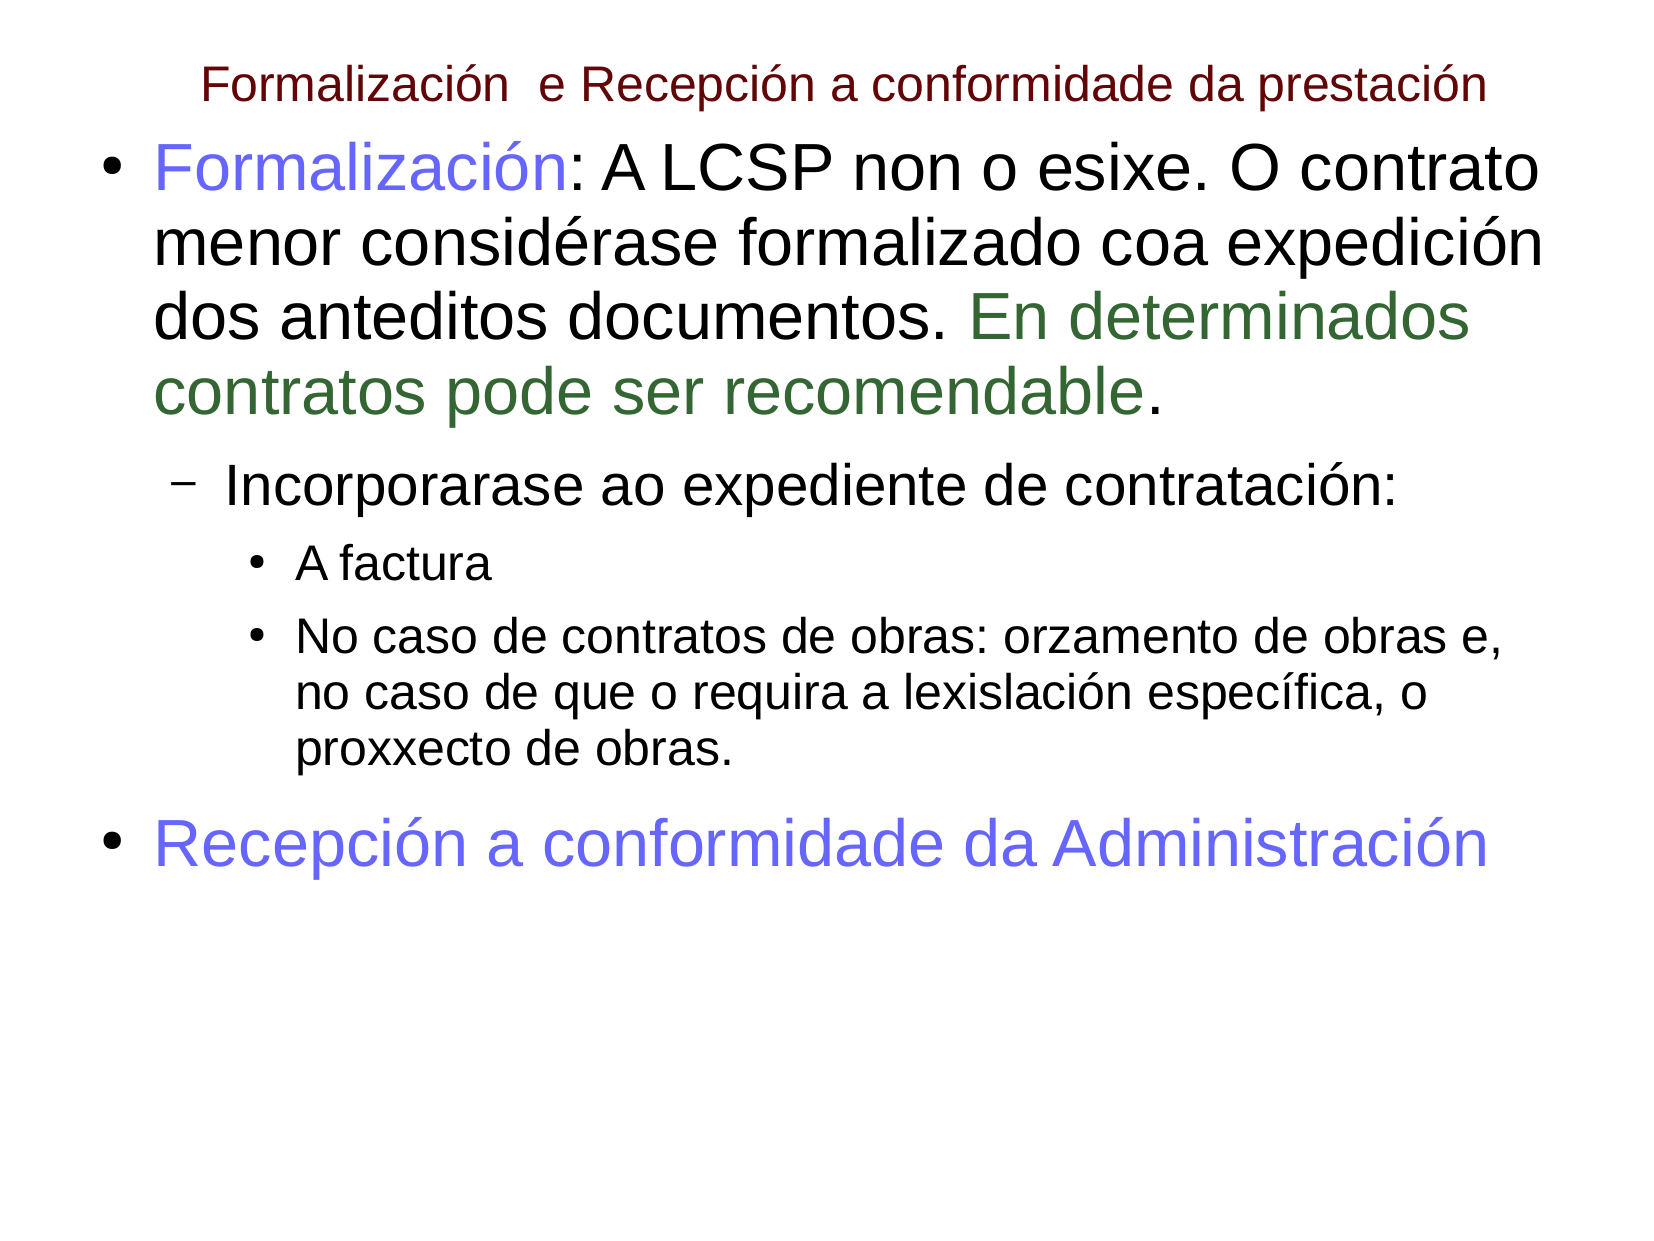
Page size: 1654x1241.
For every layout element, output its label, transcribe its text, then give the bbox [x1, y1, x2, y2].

list Formalización: A LCSP non o esixe. O contrato menor considérase formalizado coa expedición dos anteditos documentos. En determinados contratos pode ser recomendable. Incorporarase ao expediente de contratación: A factura No caso de contratos de obras: orzamento de obras e, no caso de que o requira a lexislación específica, o proxxecto de obras. Recepción a conformidade da Administración [82, 129, 1571, 1010]
title Formalización e Recepción a conformidade da prestación [82, 49, 1571, 119]
